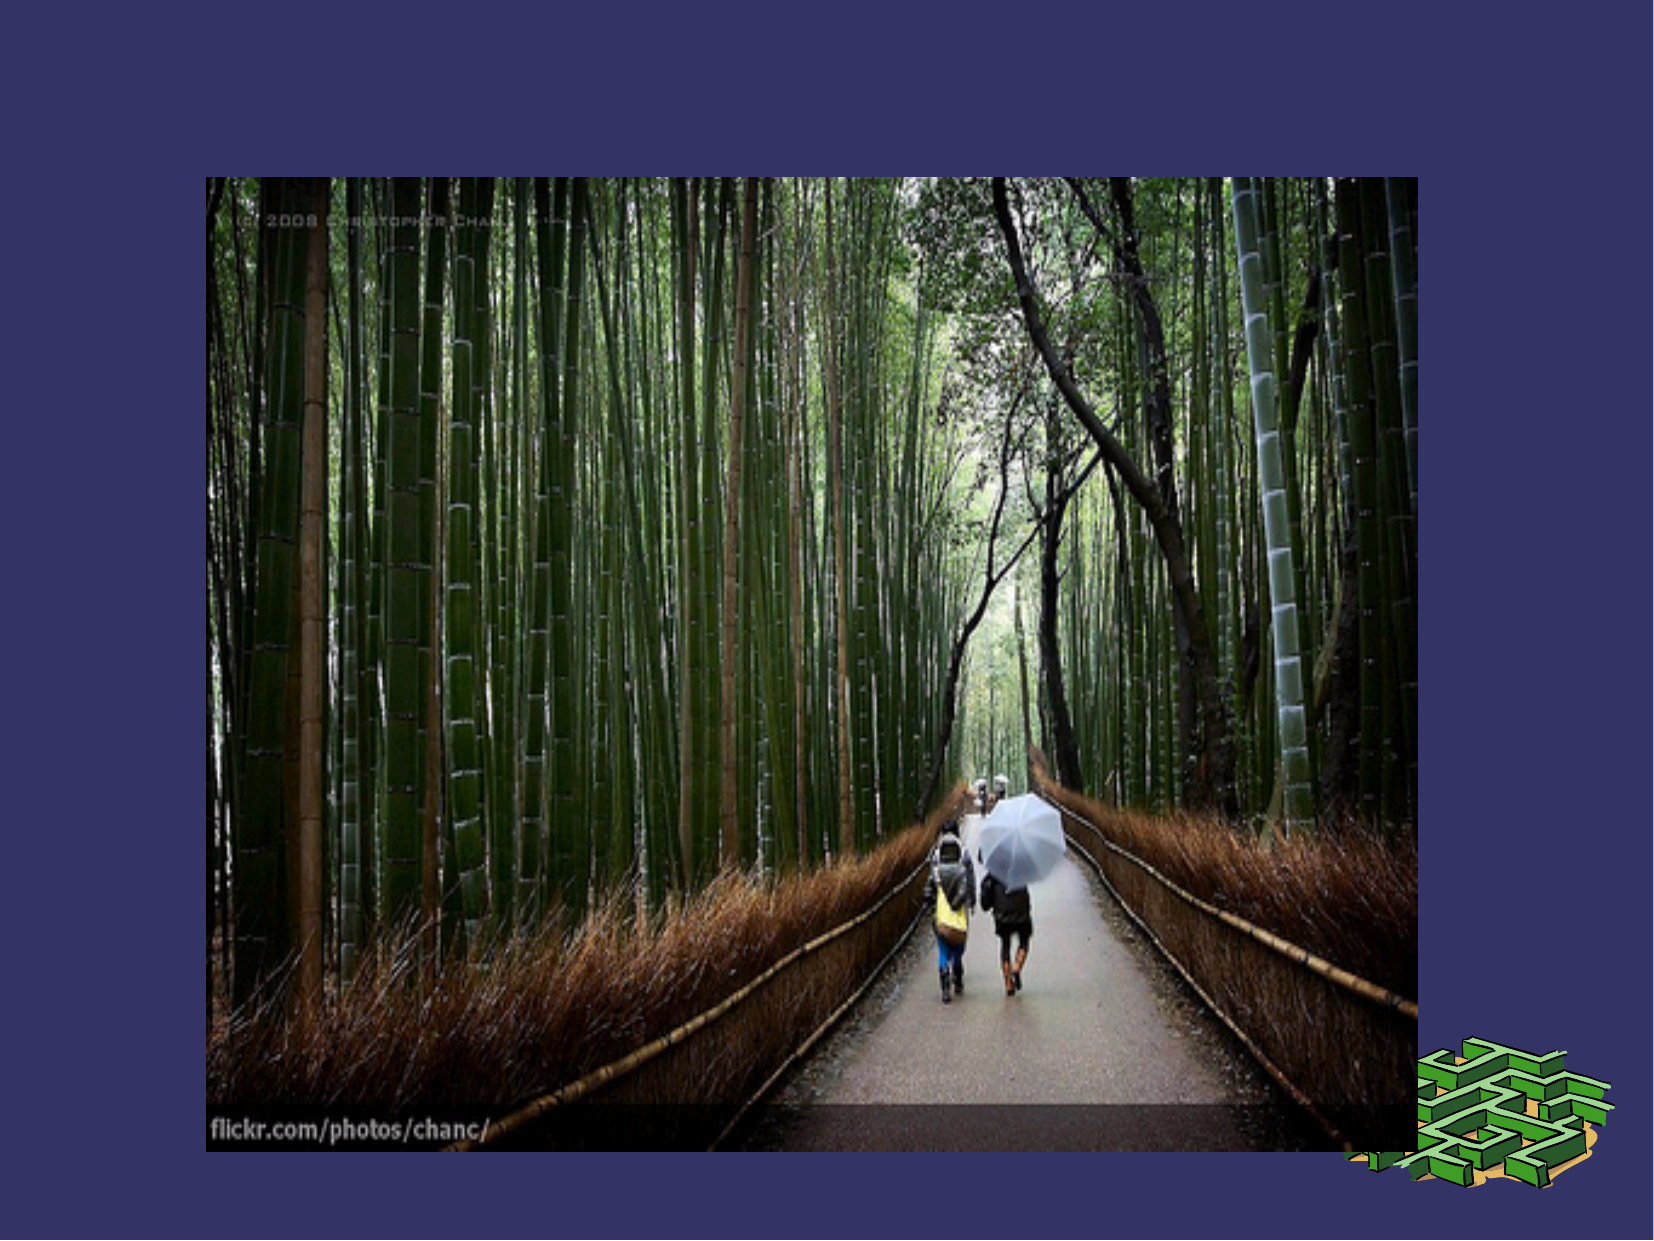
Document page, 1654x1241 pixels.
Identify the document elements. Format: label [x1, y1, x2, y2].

picture [206, 177, 1418, 1152]
